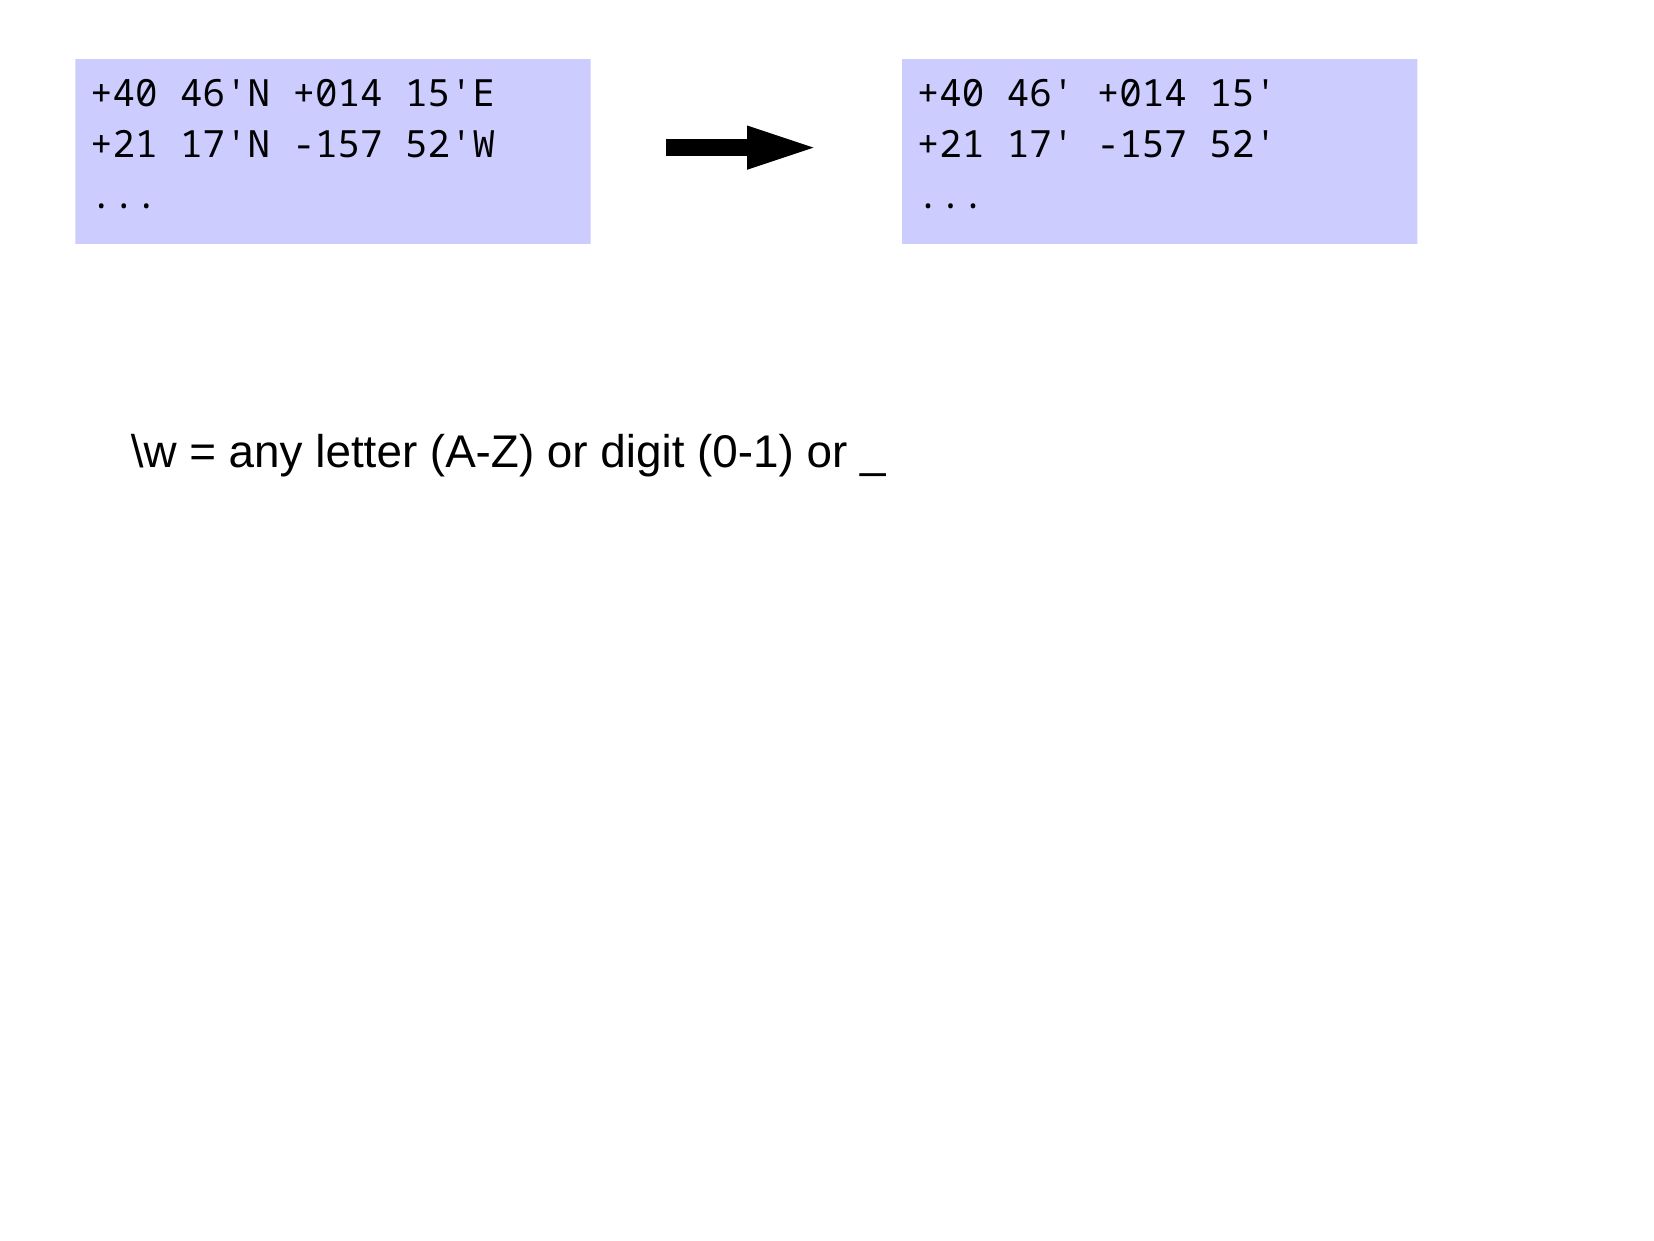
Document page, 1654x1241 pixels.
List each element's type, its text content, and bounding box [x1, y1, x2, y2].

text_box \w = any letter (A-Z) or digit (0-1) or _ [116, 418, 1569, 485]
text_box +40 46'N +014 15'E +21 17'N -157 52'W ... [75, 59, 591, 244]
text_box +40 46' +014 15' +21 17' -157 52' ... [902, 59, 1418, 244]
